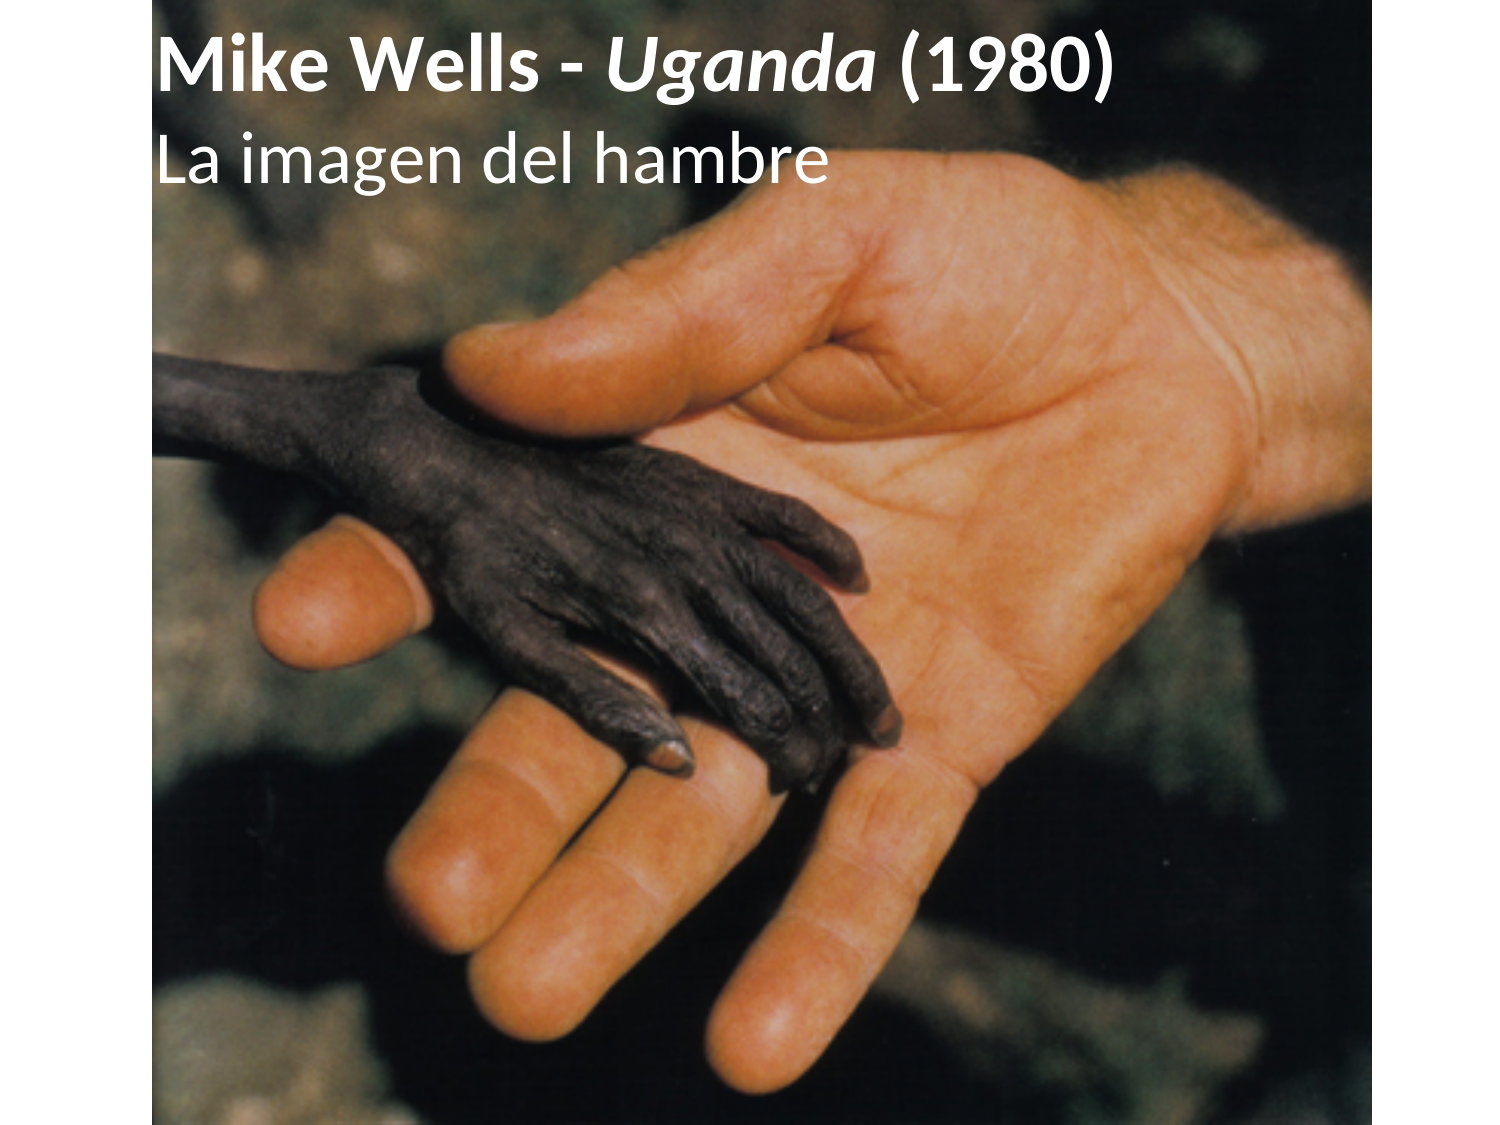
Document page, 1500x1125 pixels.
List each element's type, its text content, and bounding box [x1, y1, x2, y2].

text_box Mike Wells - Uganda (1980) La imagen del hambre [140, 0, 1348, 207]
picture [152, 0, 1372, 1125]
